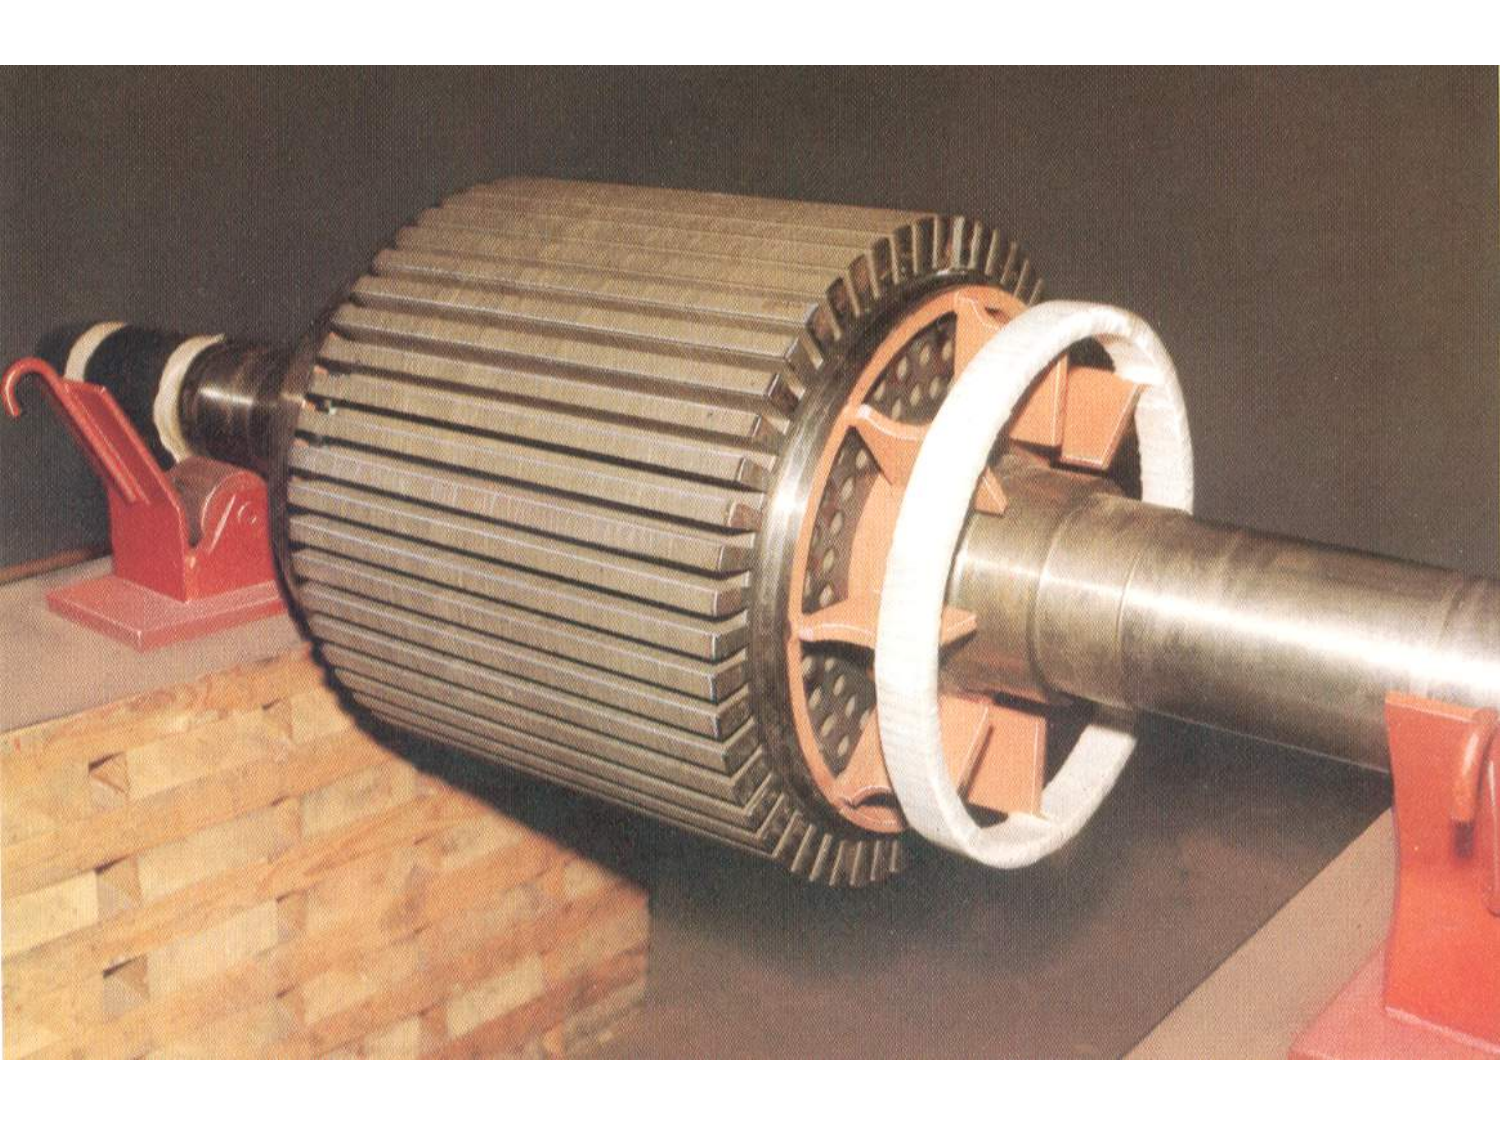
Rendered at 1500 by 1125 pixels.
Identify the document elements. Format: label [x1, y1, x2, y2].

picture [0, 65, 1500, 1060]
